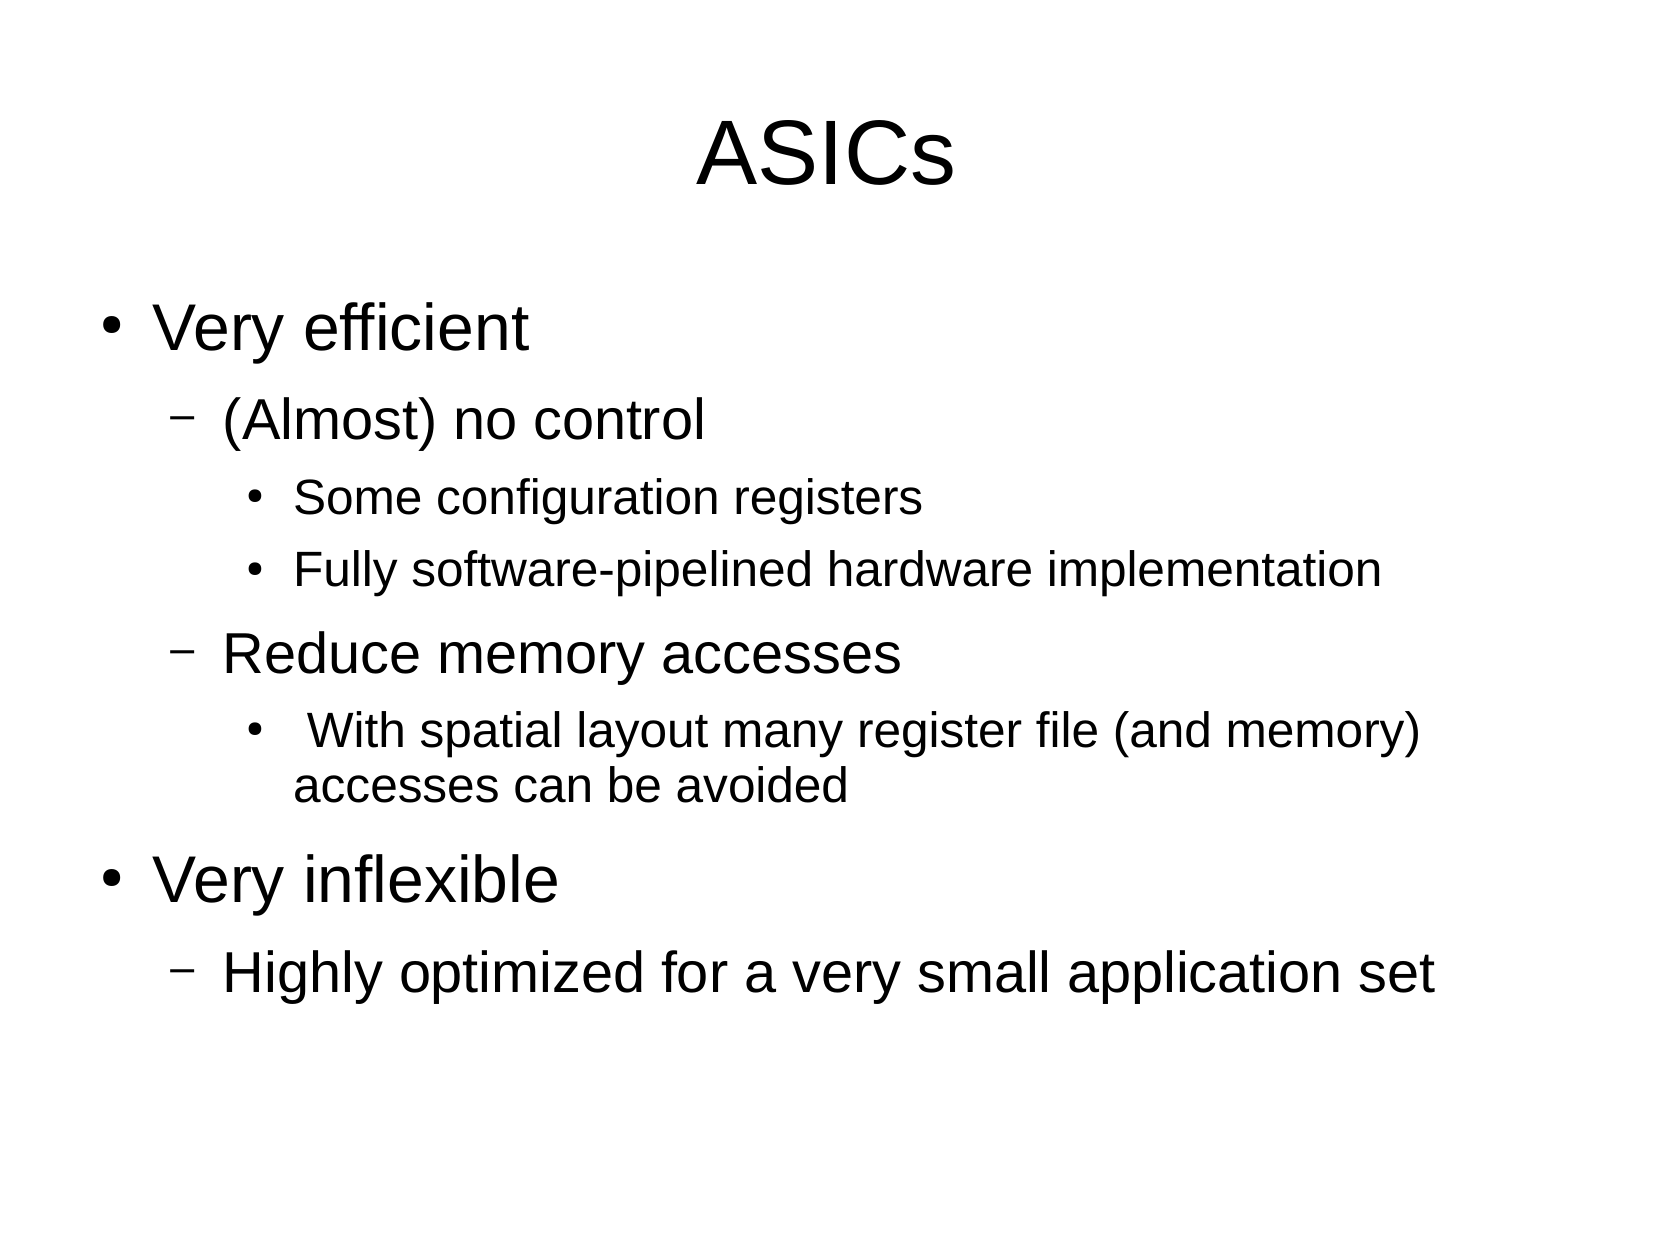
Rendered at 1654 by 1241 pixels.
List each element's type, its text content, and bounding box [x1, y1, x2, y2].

list Very efficient (Almost) no control Some configuration registers Fully software-pipelined hardware implementation Reduce memory accesses With spatial layout many register file (and memory) accesses can be avoided Very inflexible Highly optimized for a very small application set [82, 290, 1538, 1010]
title ASICs [82, 49, 1571, 257]
